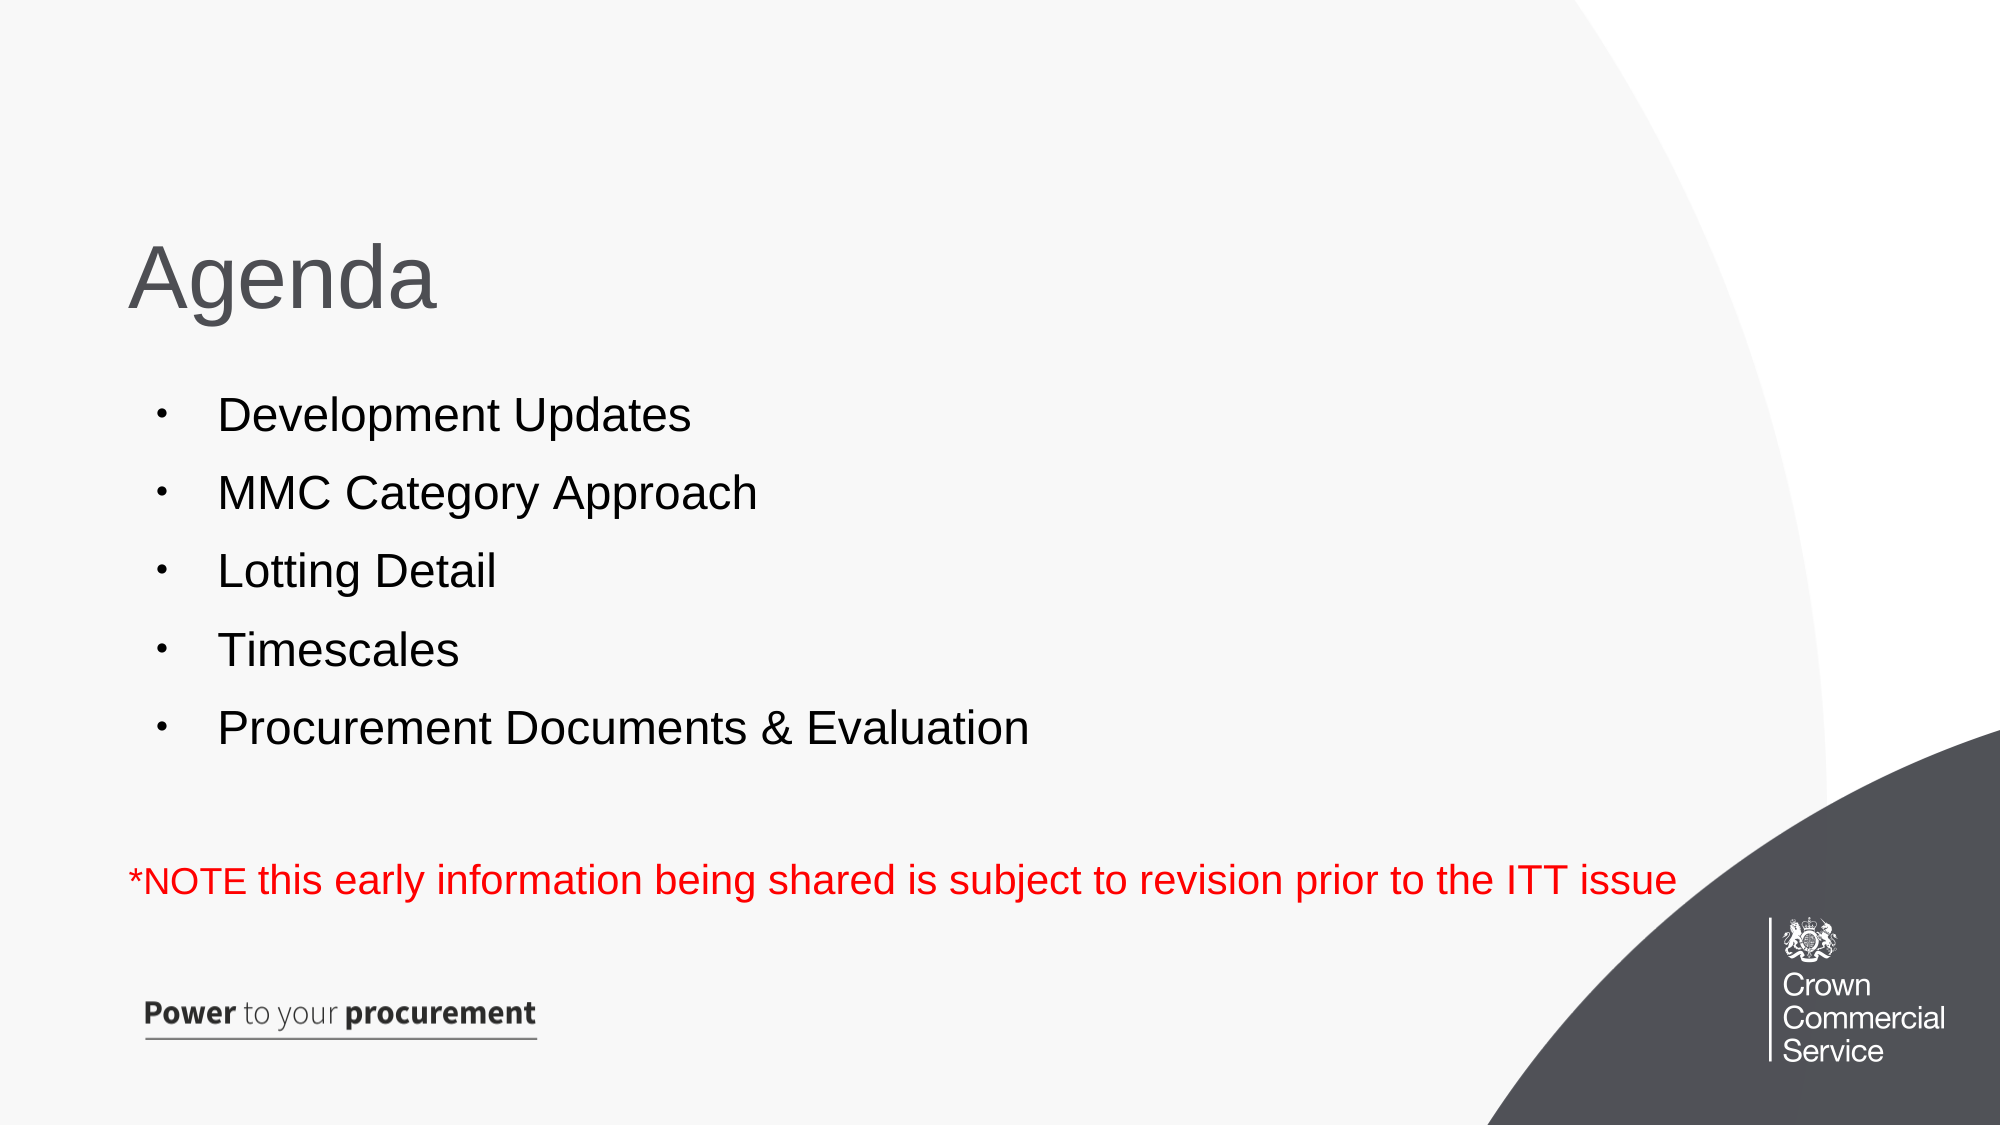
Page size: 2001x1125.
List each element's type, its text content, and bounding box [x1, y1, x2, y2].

subtitle Development Updates MMC Category Approach Lotting Detail Timescales Procurement Documents & Evaluation *NOTE this early information being shared is subject to revision prior to the ITT issue [128, 383, 1711, 1063]
title Agenda [128, 219, 1922, 358]
